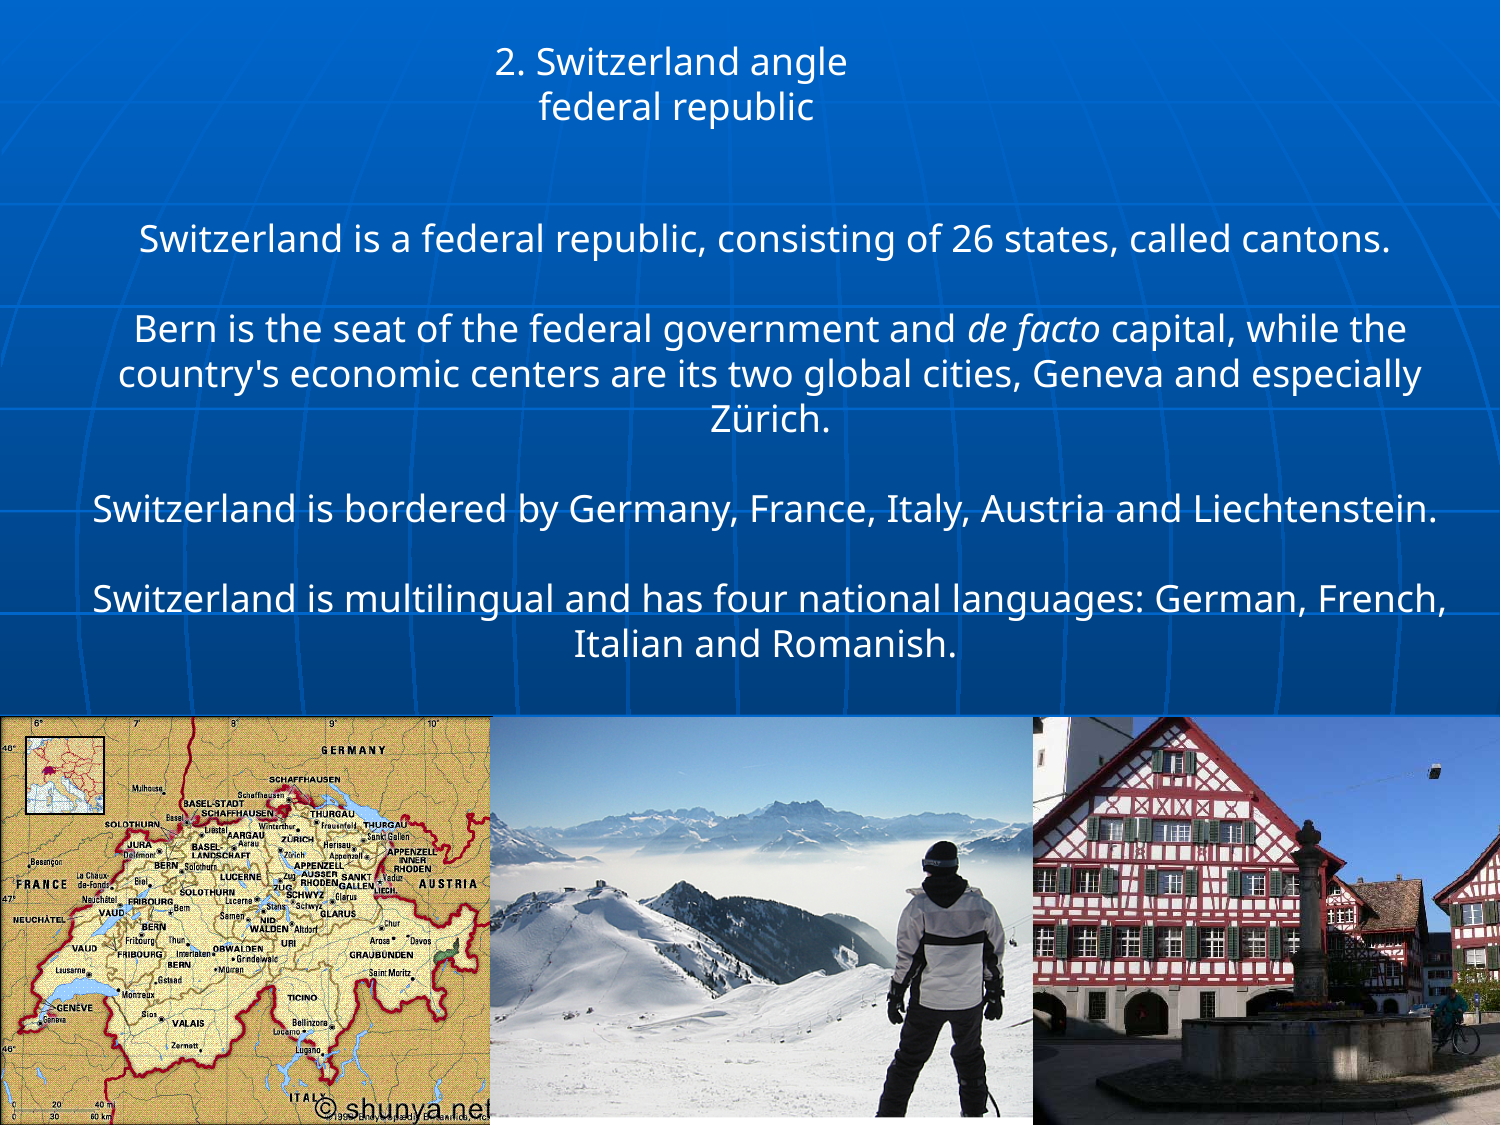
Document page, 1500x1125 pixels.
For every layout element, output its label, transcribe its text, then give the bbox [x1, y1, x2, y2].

text_box Switzerland is a federal republic, consisting of 26 states, called cantons. Bern is the seat of the federal government and de facto capital, while the country's economic centers are its two global cities, Geneva and especially Zürich. Switzerland is bordered by Germany, France, Italy, Austria and Liechtenstein. Switzerland is multilingual and has four national languages: German, French, Italian and Romanish. [41, 207, 1500, 673]
picture [0, 716, 1500, 1125]
text_box 2. Switzerland angle federal republic [479, 30, 874, 136]
